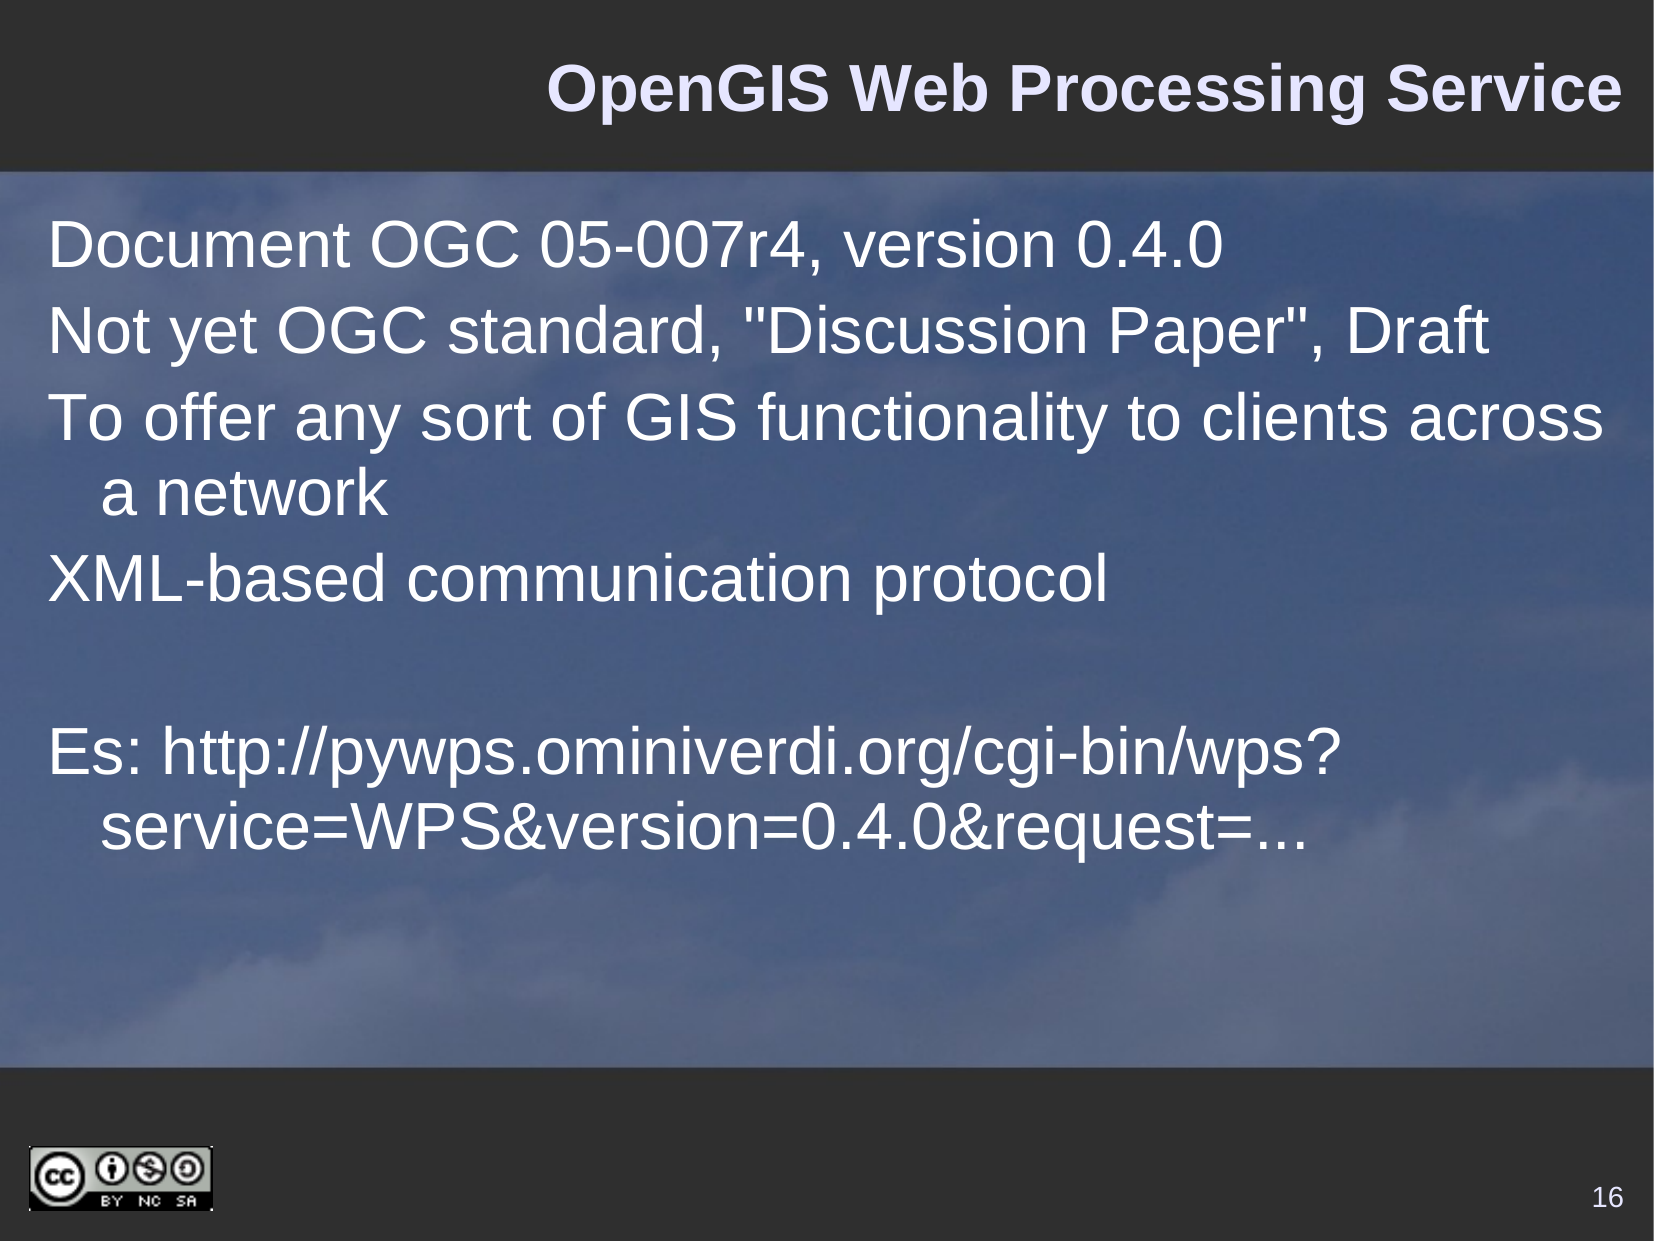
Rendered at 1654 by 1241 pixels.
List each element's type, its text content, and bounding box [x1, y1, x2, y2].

picture [0, 0, 1654, 1241]
list Document OGC 05-007r4, version 0.4.0 Not yet OGC standard, "Discussion Paper", Draft To offer any sort of GIS functionality to clients across a network XML-based communication protocol Es: http://pywps.ominiverdi.org/cgi-bin/wps?service=WPS&version=0.4.0&request=... [29, 206, 1625, 1034]
title OpenGIS Web Processing Service [29, 29, 1625, 148]
